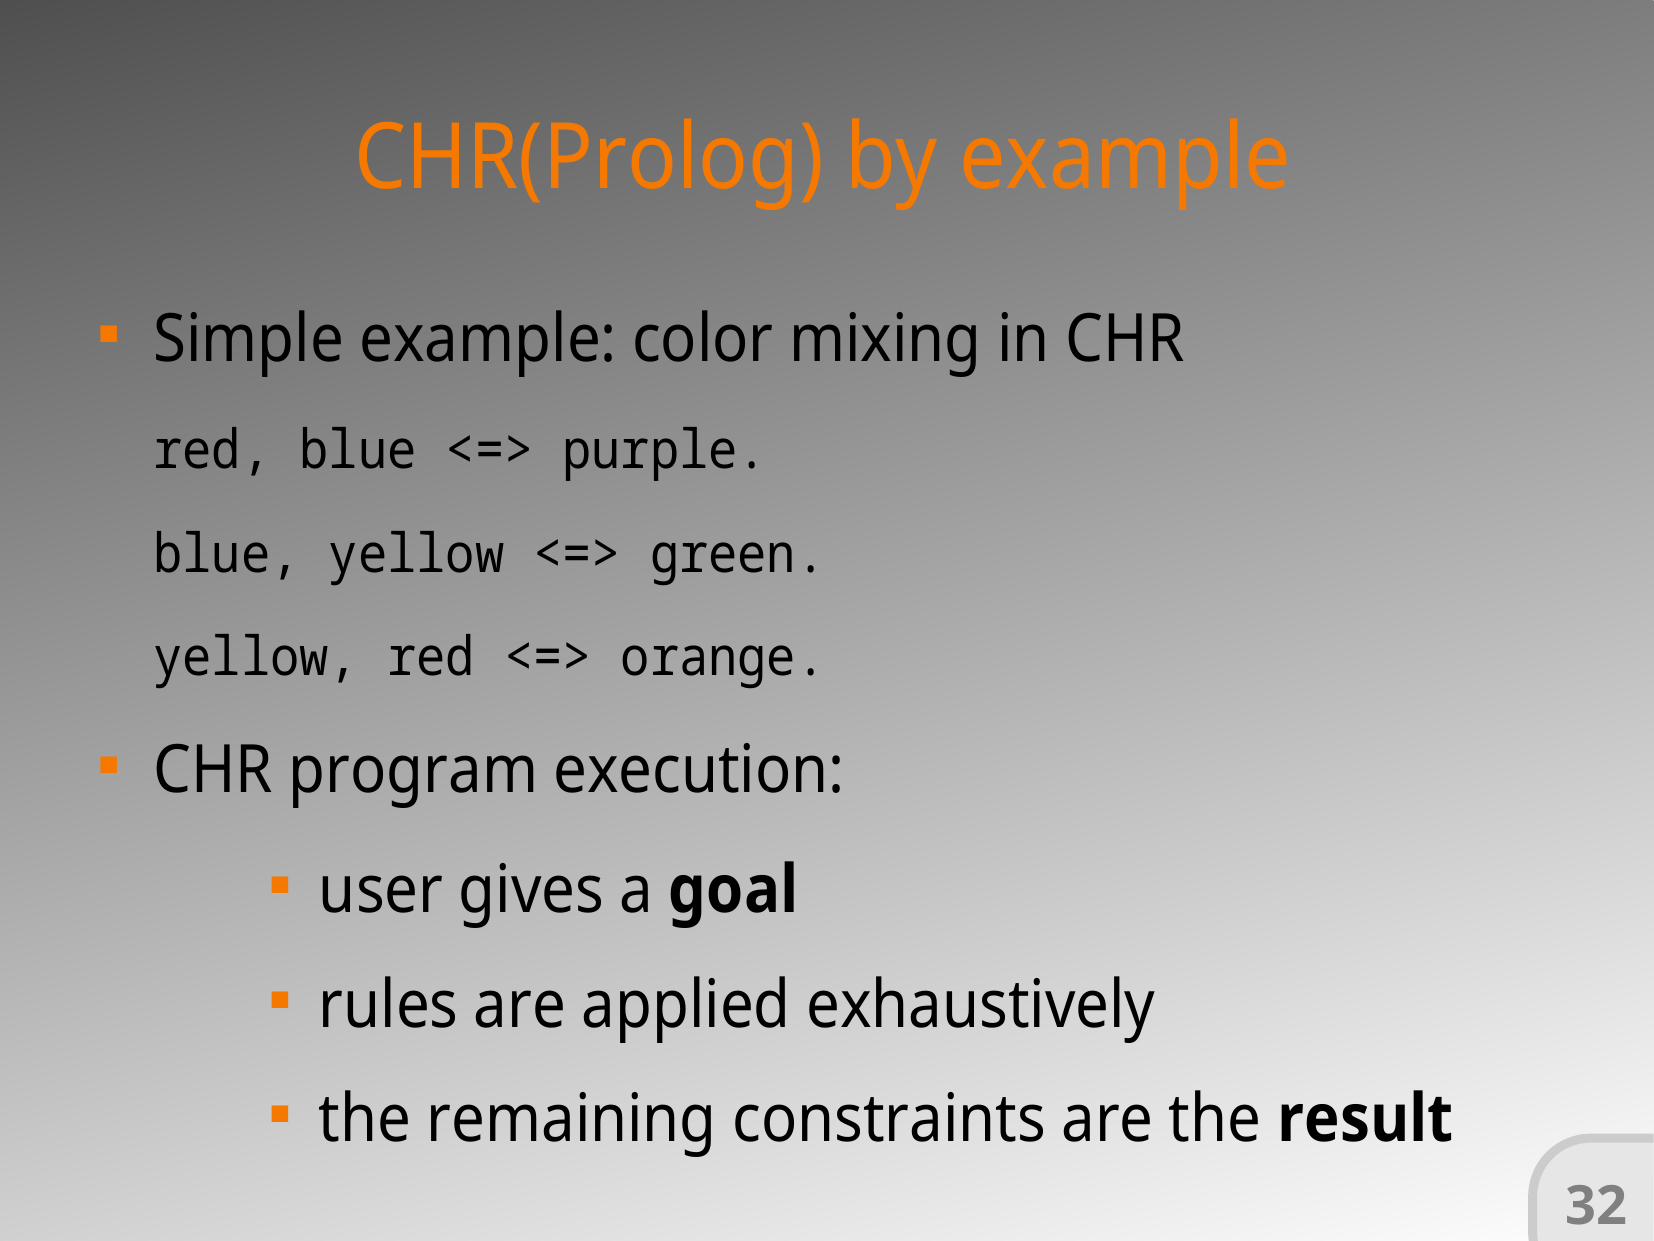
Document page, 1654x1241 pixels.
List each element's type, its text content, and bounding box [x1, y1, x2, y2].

list Simple example: color mixing in CHR red, blue <=> purple. blue, yellow <=> green. yellow, red <=> orange. CHR program execution: user gives a goal rules are applied exhaustively the remaining constraints are the result [82, 290, 1571, 1188]
title CHR(Prolog) by example [18, 49, 1629, 257]
